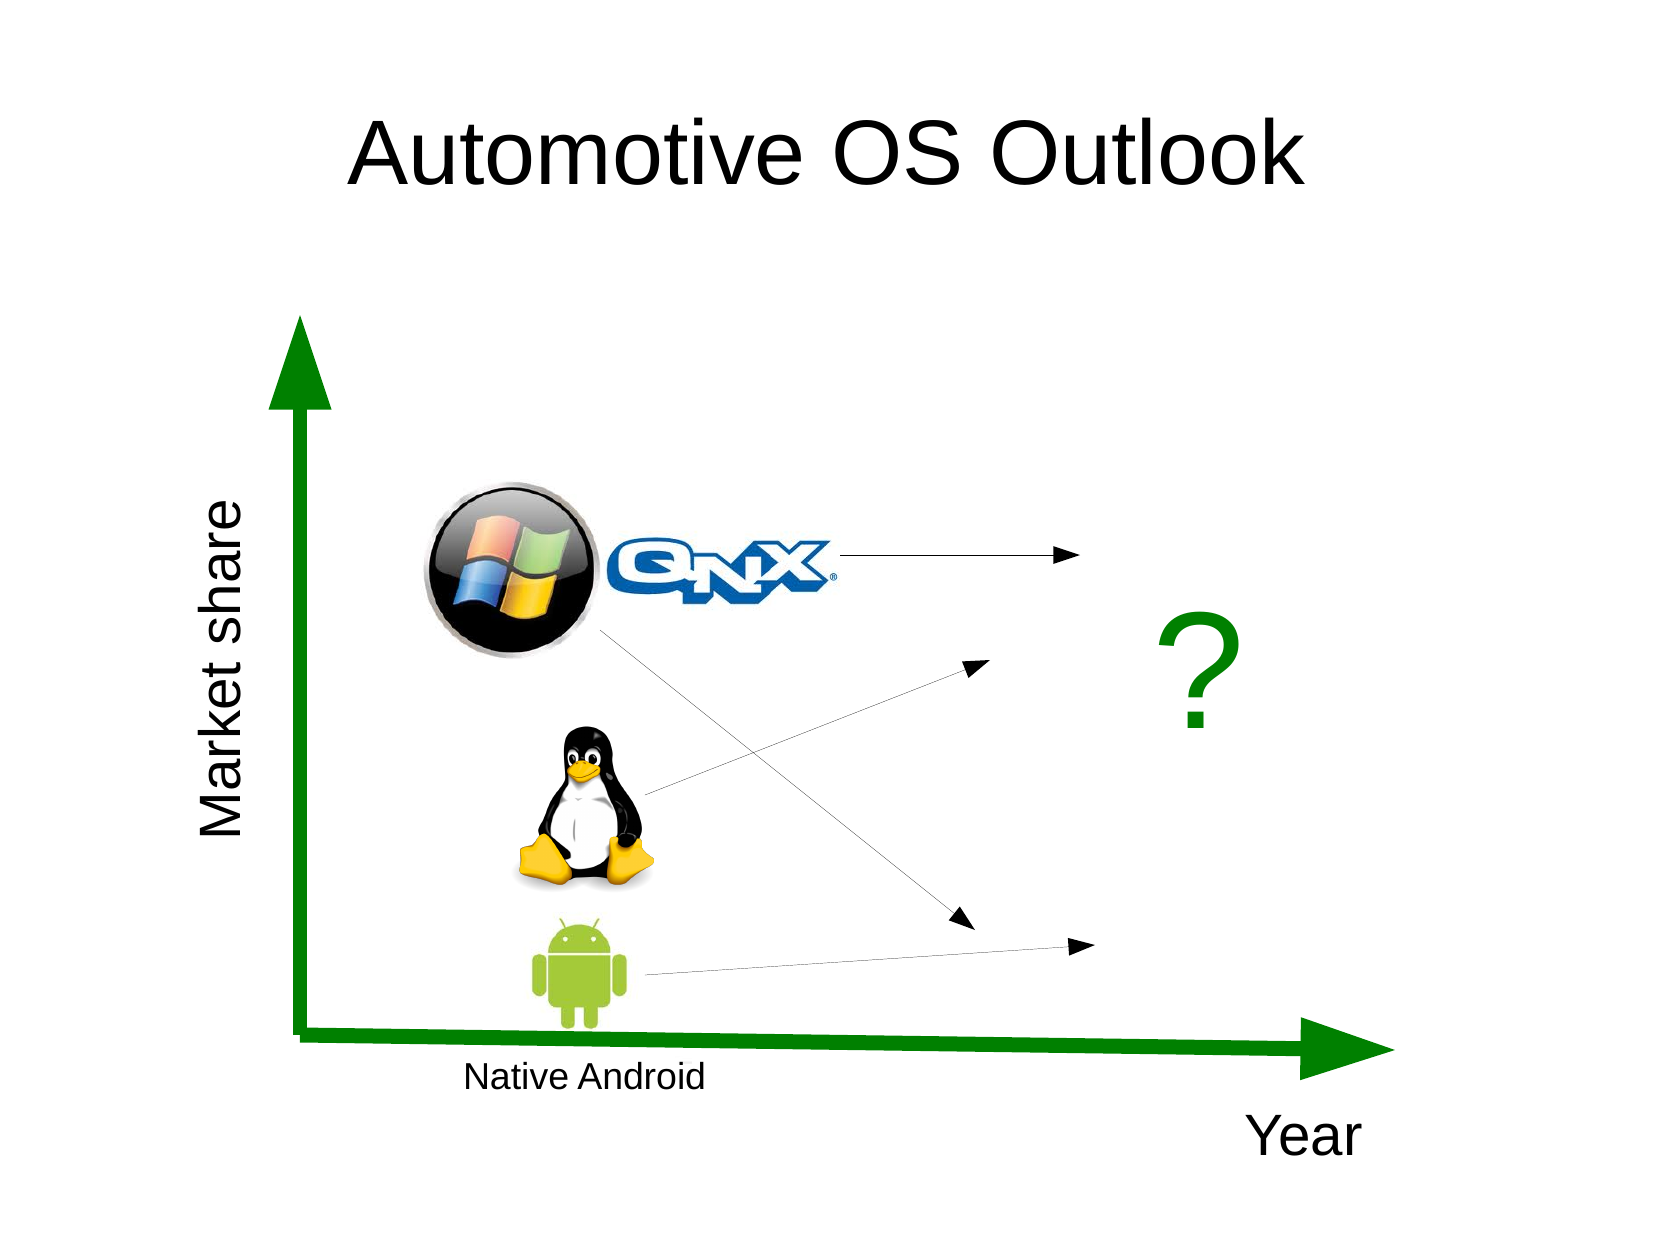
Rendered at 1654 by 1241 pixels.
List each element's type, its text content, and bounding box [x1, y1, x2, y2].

text_box Native Android [448, 1048, 722, 1106]
picture [466, 718, 692, 1032]
title Automotive OS Outlook [82, 49, 1571, 257]
text_box ? [1137, 570, 1261, 772]
text_box Year [1230, 1095, 1378, 1175]
picture [420, 479, 871, 661]
text_box Market share [180, 465, 271, 856]
